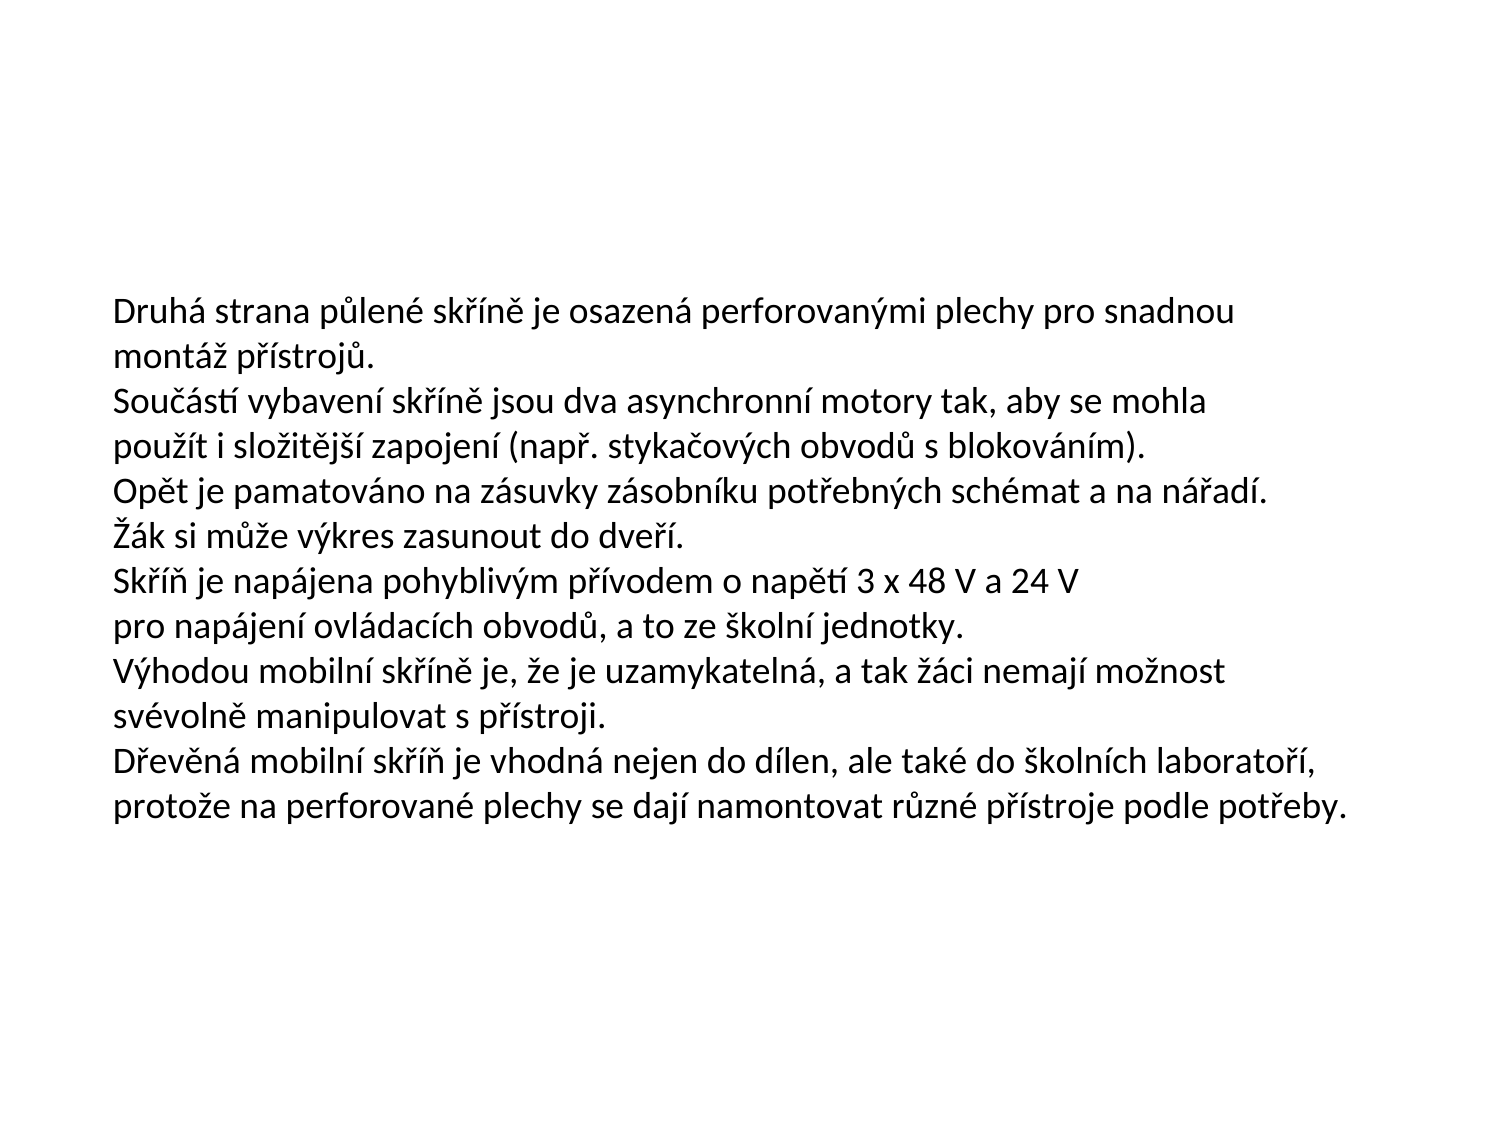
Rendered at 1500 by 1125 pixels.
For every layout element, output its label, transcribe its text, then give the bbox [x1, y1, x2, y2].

text_box Druhá strana půlené skříně je osazená perforovanými plechy pro snadnou montáž přístrojů. Součástí vybavení skříně jsou dva asynchronní motory tak, aby se mohla použít i složitější zapojení (např. stykačových obvodů s blokováním). Opět je pamatováno na zásuvky zásobníku potřebných schémat a na nářadí. Žák si může výkres zasunout do dveří. Skříň je napájena pohyblivým přívodem o napětí 3 x 48 V a 24 V pro napájení ovládacích obvodů, a to ze školní jednotky. Výhodou mobilní skříně je, že je uzamykatelná, a tak žáci nemají možnost svévolně manipulovat s přístroji. Dřevěná mobilní skříň je vhodná nejen do dílen, ale také do školních laboratoří, protože na perforované plechy se dají namontovat různé přístroje podle potřeby. [98, 278, 1365, 835]
